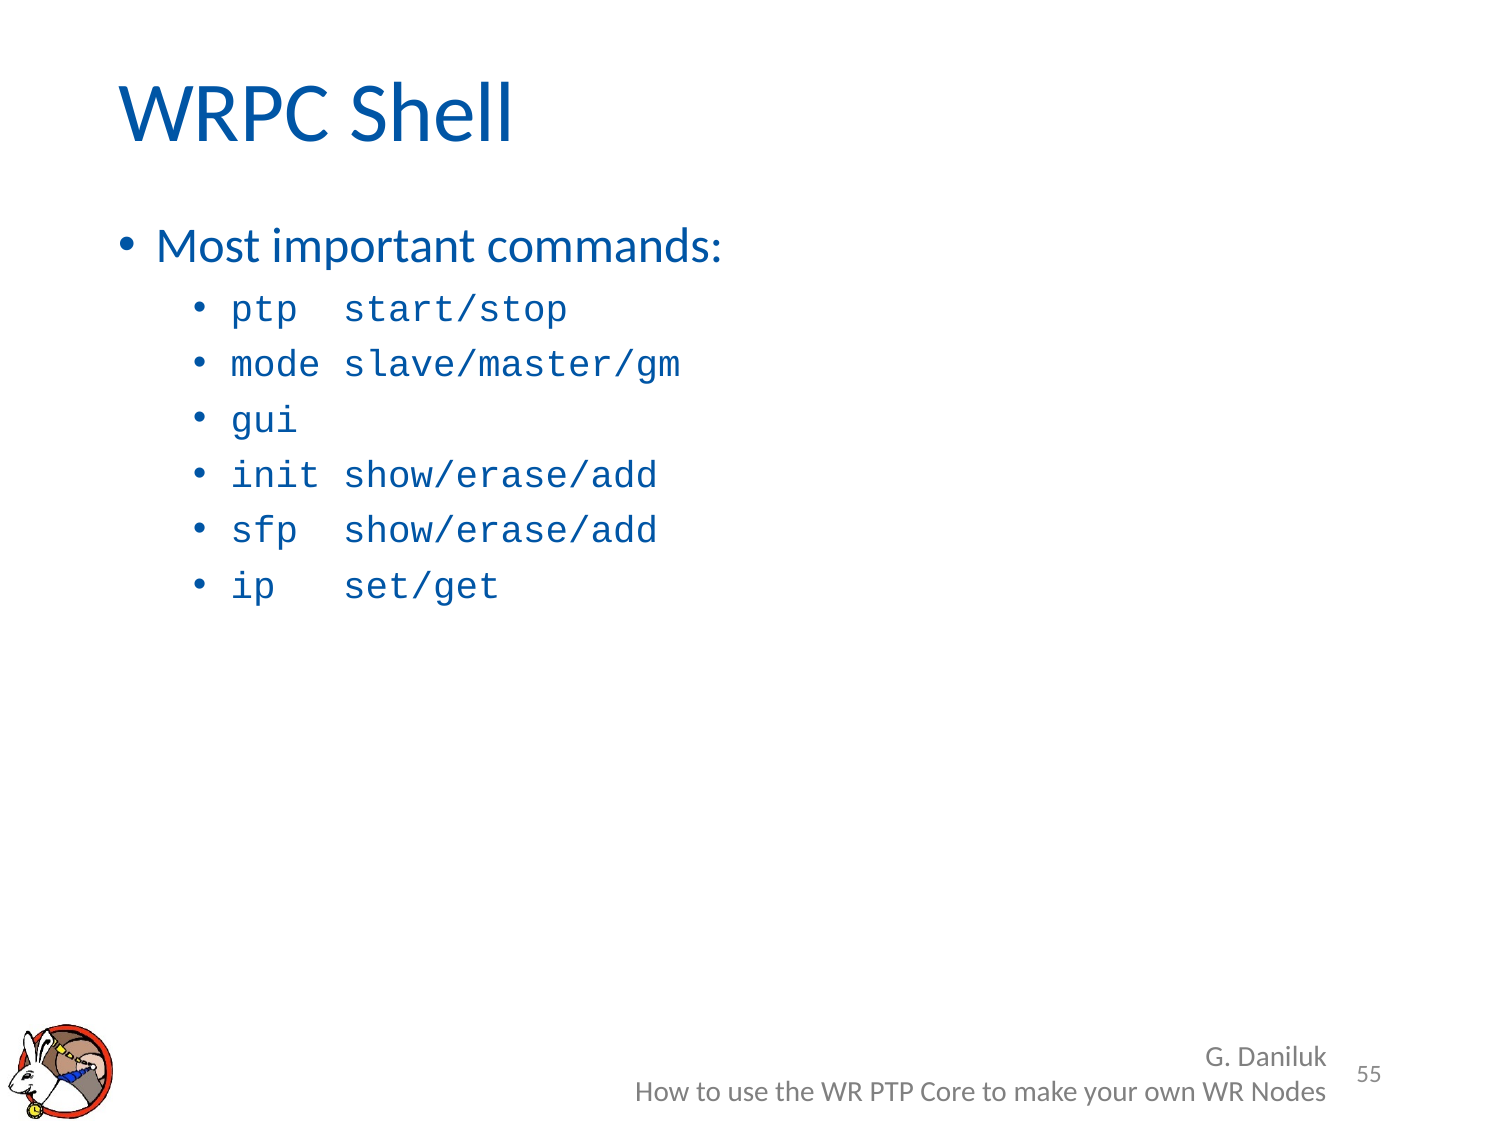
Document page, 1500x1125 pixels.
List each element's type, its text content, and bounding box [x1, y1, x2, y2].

picture [7, 1024, 113, 1121]
slide_number <number> [1342, 1042, 1397, 1103]
list Most important commands: ptp start/stop mode slave/master/gm gui init show/erase/add sfp show/erase/add ip set/get [103, 211, 1397, 1014]
title WRPC Shell [103, 59, 1397, 169]
text_box G. Daniluk How to use the WR PTP Core to make your own WR Nodes [112, 1029, 1342, 1115]
